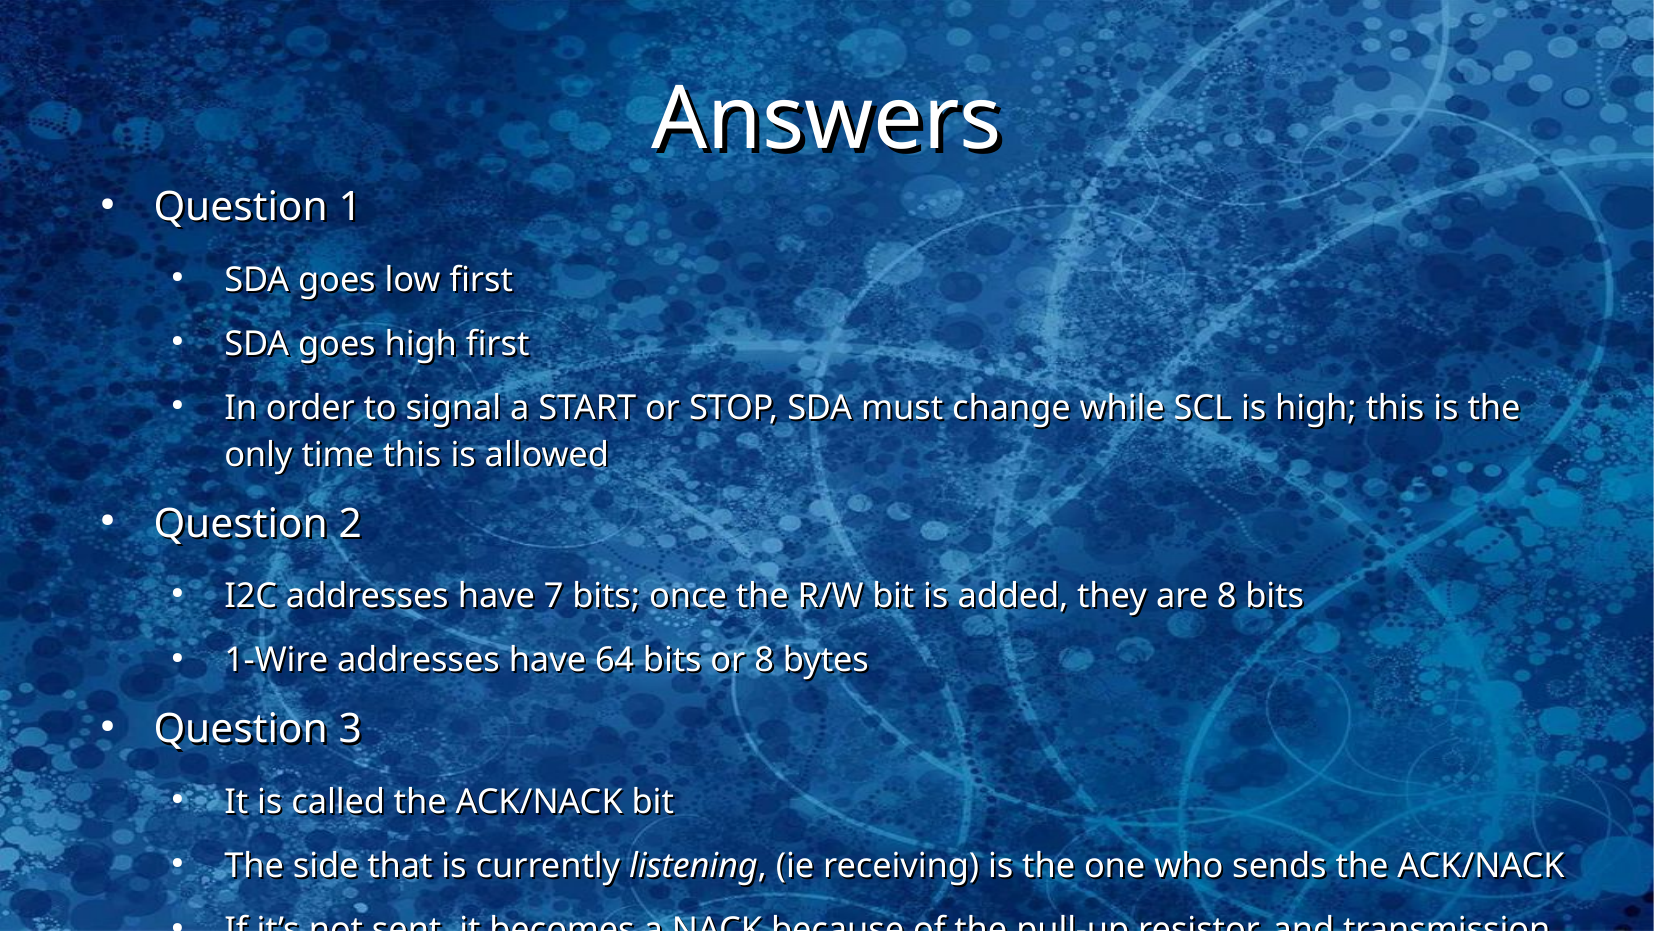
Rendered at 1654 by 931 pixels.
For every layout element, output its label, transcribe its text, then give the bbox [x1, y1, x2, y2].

picture [919, 927, 929, 931]
picture [1231, 927, 1241, 931]
list Question 1 SDA goes low first SDA goes high first In order to signal a START or STOP, SDA must change while SCL is high; this is the only time this is allowed Question 2 I2C addresses have 7 bits; once the R/W bit is added, they are 8 bits 1-Wire addresses have 64 bits or 8 bytes Question 3 It is called the ACK/NACK bit The side that is currently listening, (ie receiving) is the one who sends the ACK/NACK If it’s not sent, it becomes a NACK because of the pull-up resistor, and transmission will end [82, 177, 1571, 904]
title Answers [82, 37, 1571, 177]
picture [336, 927, 346, 931]
picture [0, 0, 1654, 931]
